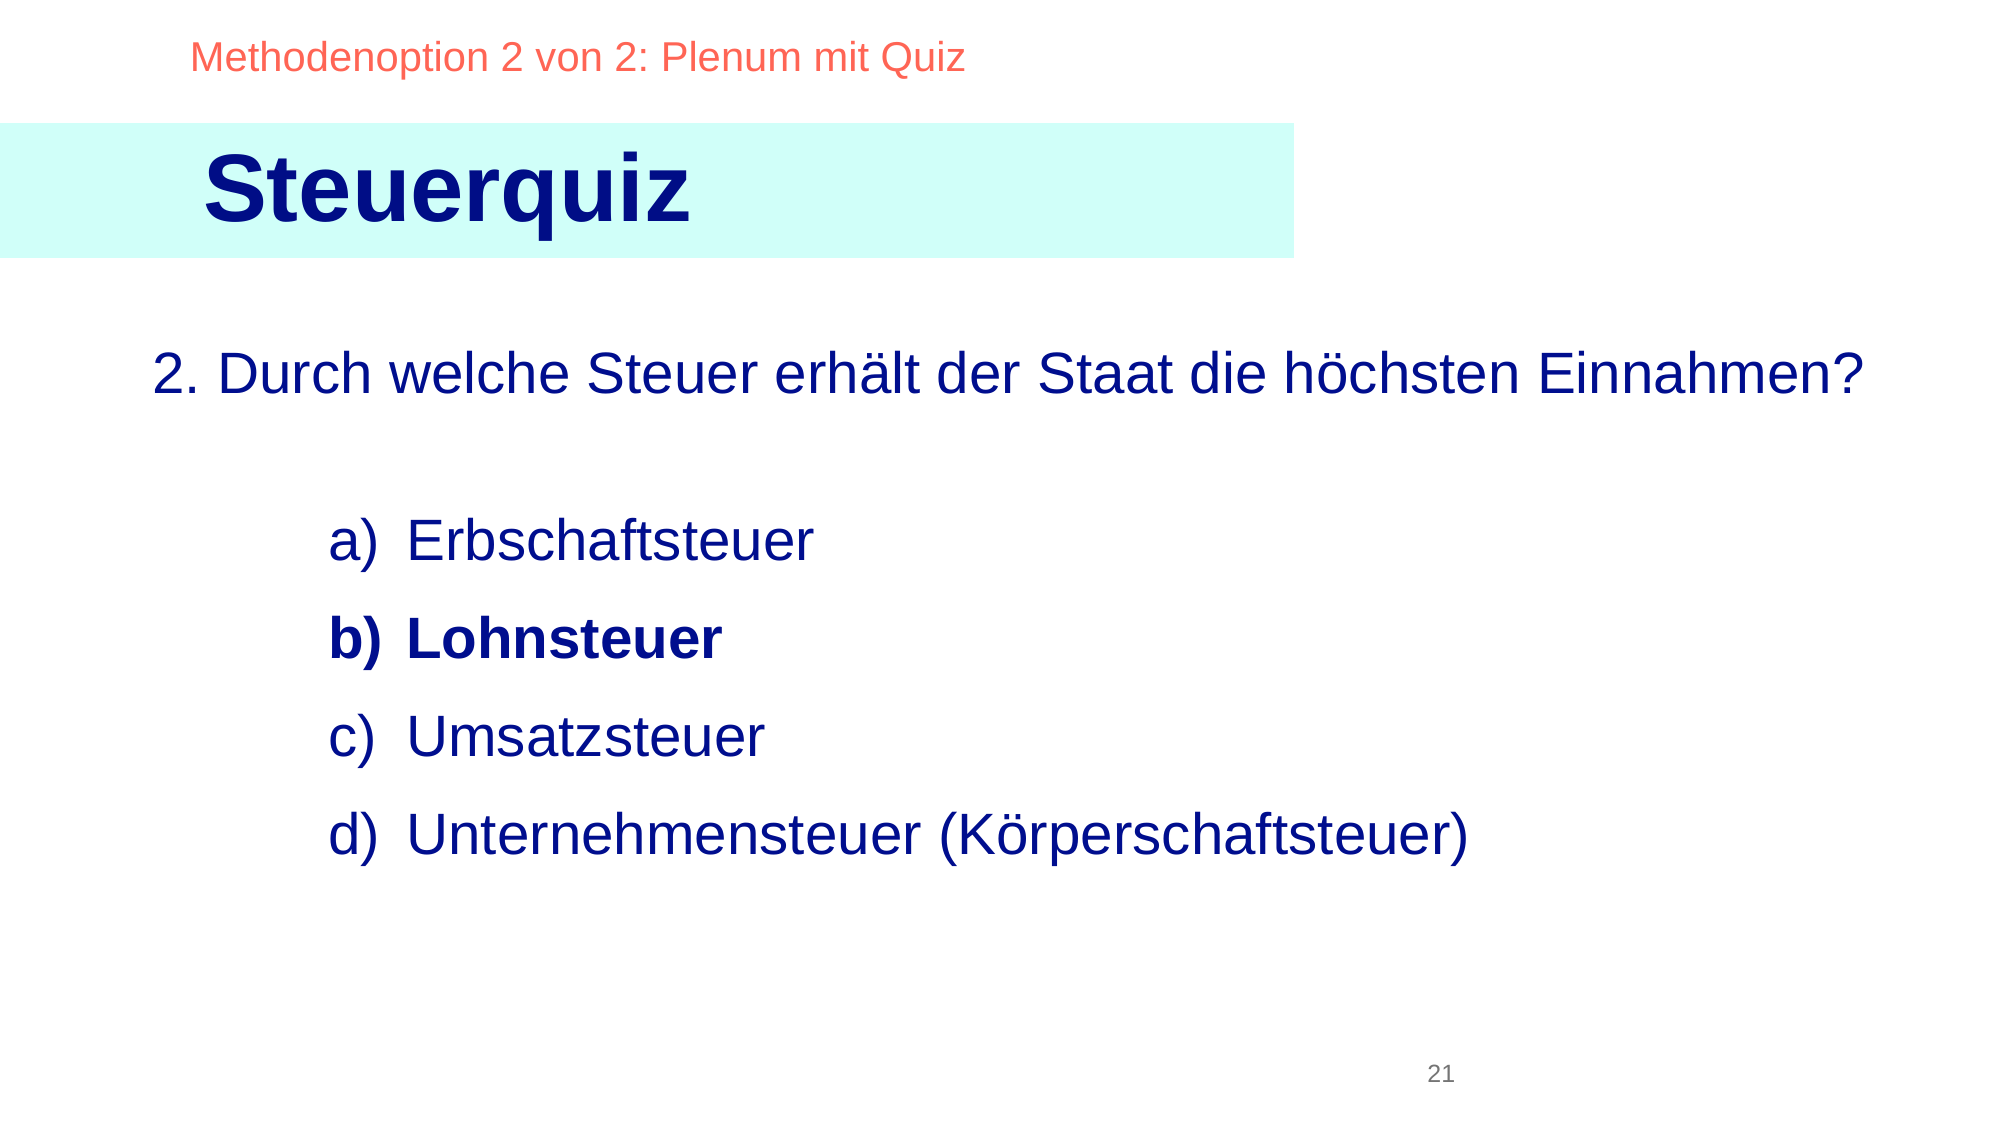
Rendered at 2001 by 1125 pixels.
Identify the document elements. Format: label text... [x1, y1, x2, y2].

list Methodenoption 2 von 2: Plenum mit Quiz [137, 27, 1274, 107]
list Steuerquiz [150, 126, 1516, 255]
list 2. Durch welche Steuer erhält der Staat die höchsten Einnahmen? Erbschaftsteuer Lohnsteuer Umsatzsteuer Unternehmensteuer (Körperschaftsteuer) [137, 299, 1920, 1065]
